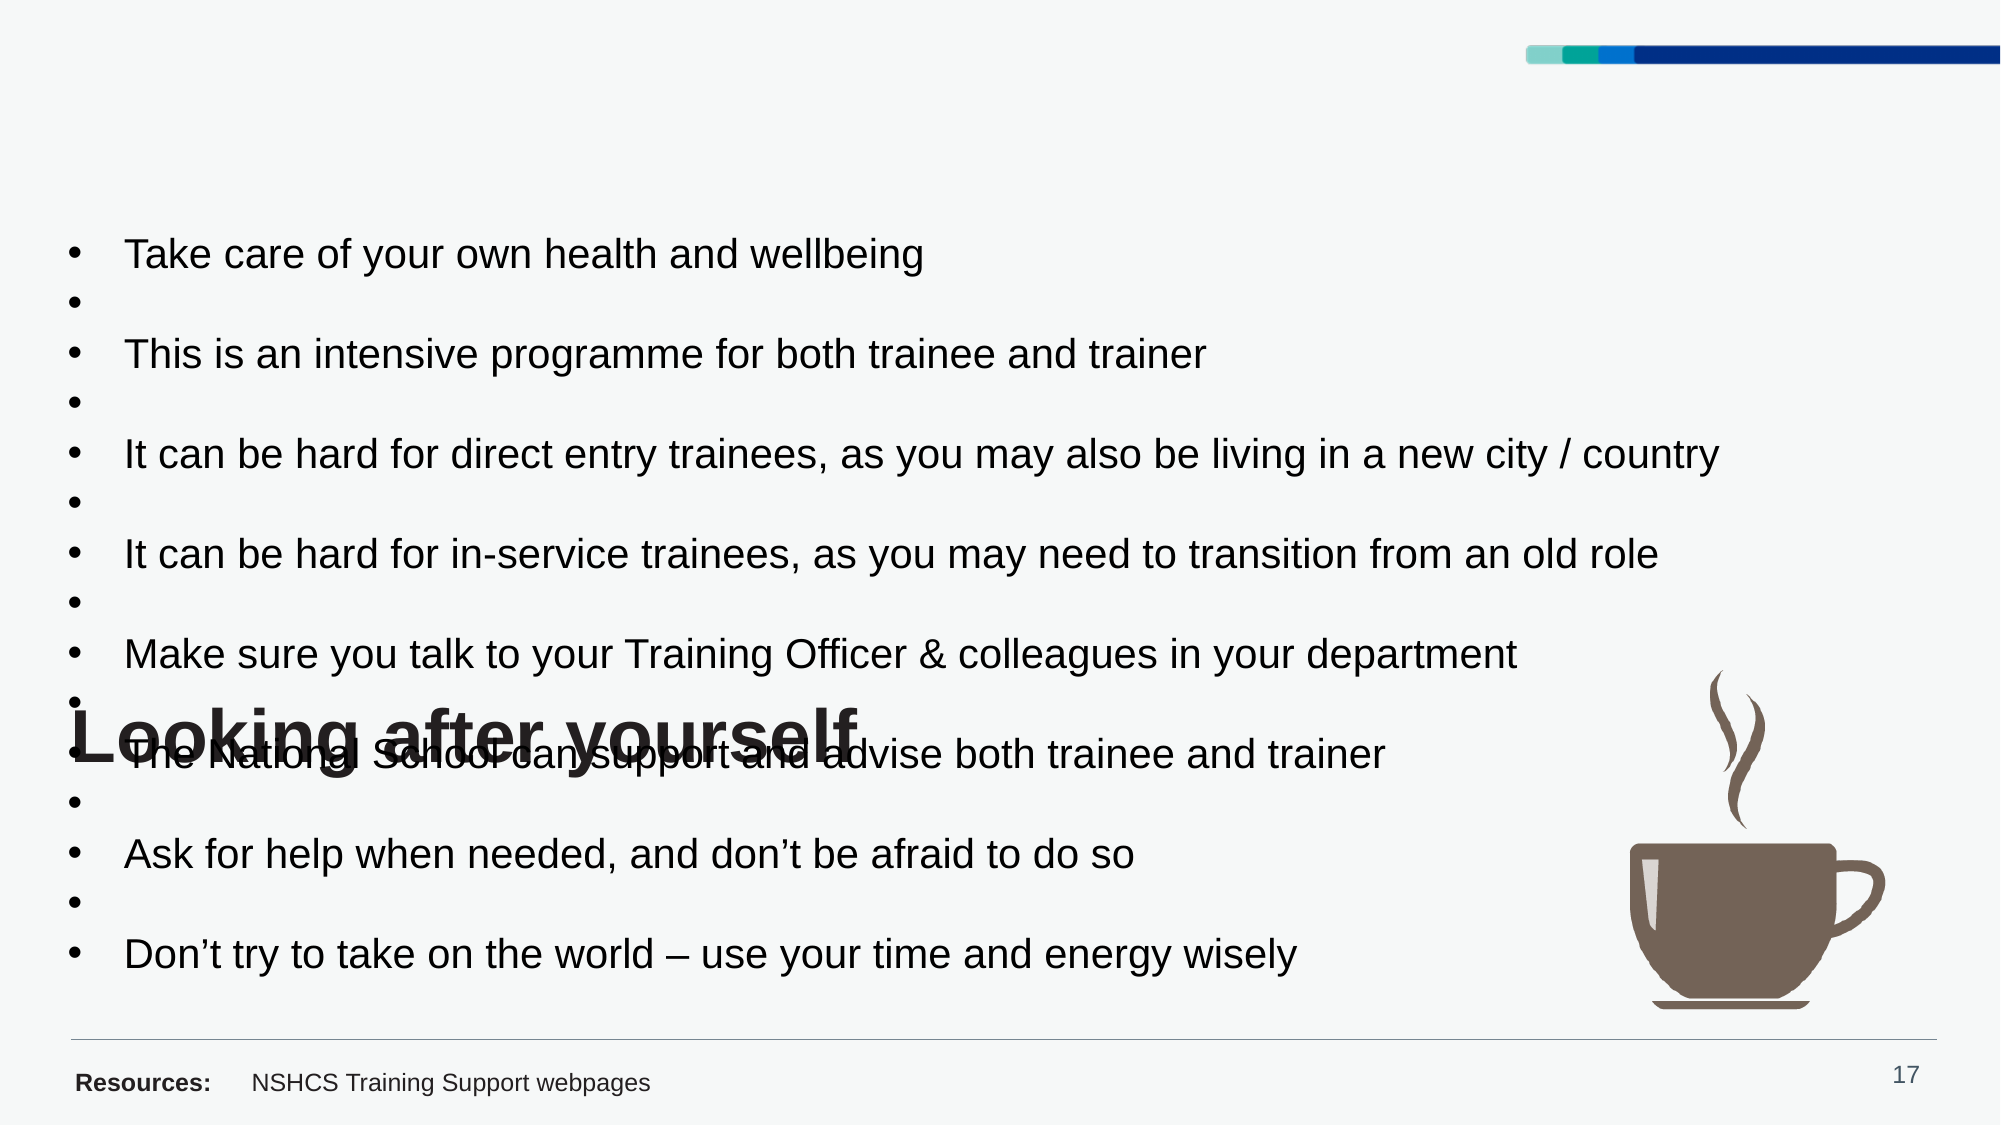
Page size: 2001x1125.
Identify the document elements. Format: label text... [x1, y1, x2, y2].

text_box Take care of your own health and wellbeing​​ This is an intensive programme for both trainee and trainer​​ It can be hard for direct entry trainees, as you may also be living in a new city / country​ It can be hard for in-service trainees, as you may need to transition from an old role​ Make sure you talk to your Training Officer & colleagues in your department​ The National School can support and advise both trainee and trainer​ ​ Ask for help when needed, and don’t be afraid to do so​​ Don’t try to take on the world – use your time and energy wisely​ [52, 219, 1842, 992]
text_box NSHCS Training Support webpages [254, 1059, 709, 1105]
title Looking after yourself [69, 46, 1941, 189]
picture [1599, 652, 1912, 1030]
text_box Resources: [60, 1059, 254, 1105]
